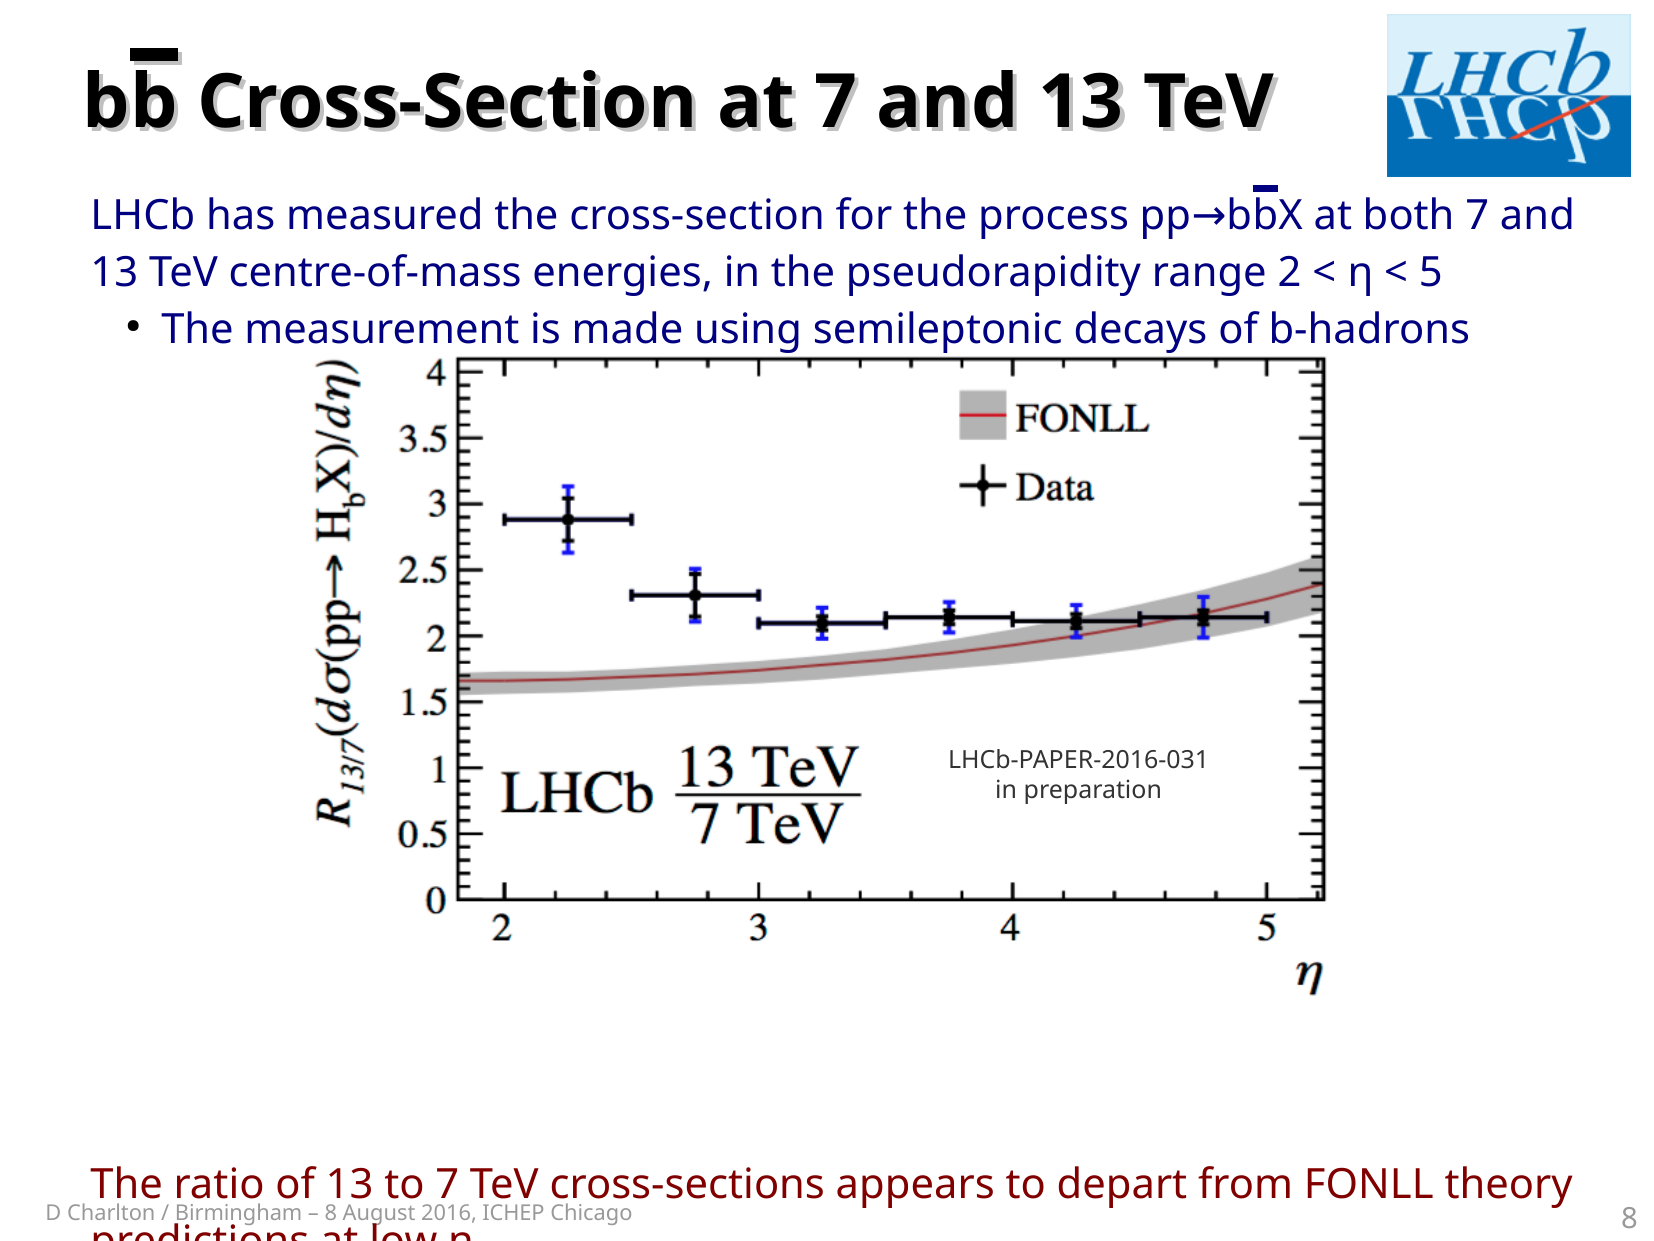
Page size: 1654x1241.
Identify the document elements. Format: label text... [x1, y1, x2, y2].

picture [1387, 14, 1631, 177]
text_box LHCb has measured the cross-section for the process pp→bbX at both 7 and 13 TeV centre-of-mass energies, in the pseudorapidity range 2 < η < 5 The measurement is made using semileptonic decays of b-hadrons The ratio of 13 to 7 TeV cross-sections appears to depart from FONLL theory predictions at low η Calls for further theoretical progress [75, 177, 1619, 1168]
title bb Cross-Section at 7 and 13 TeV [82, 49, 1331, 148]
